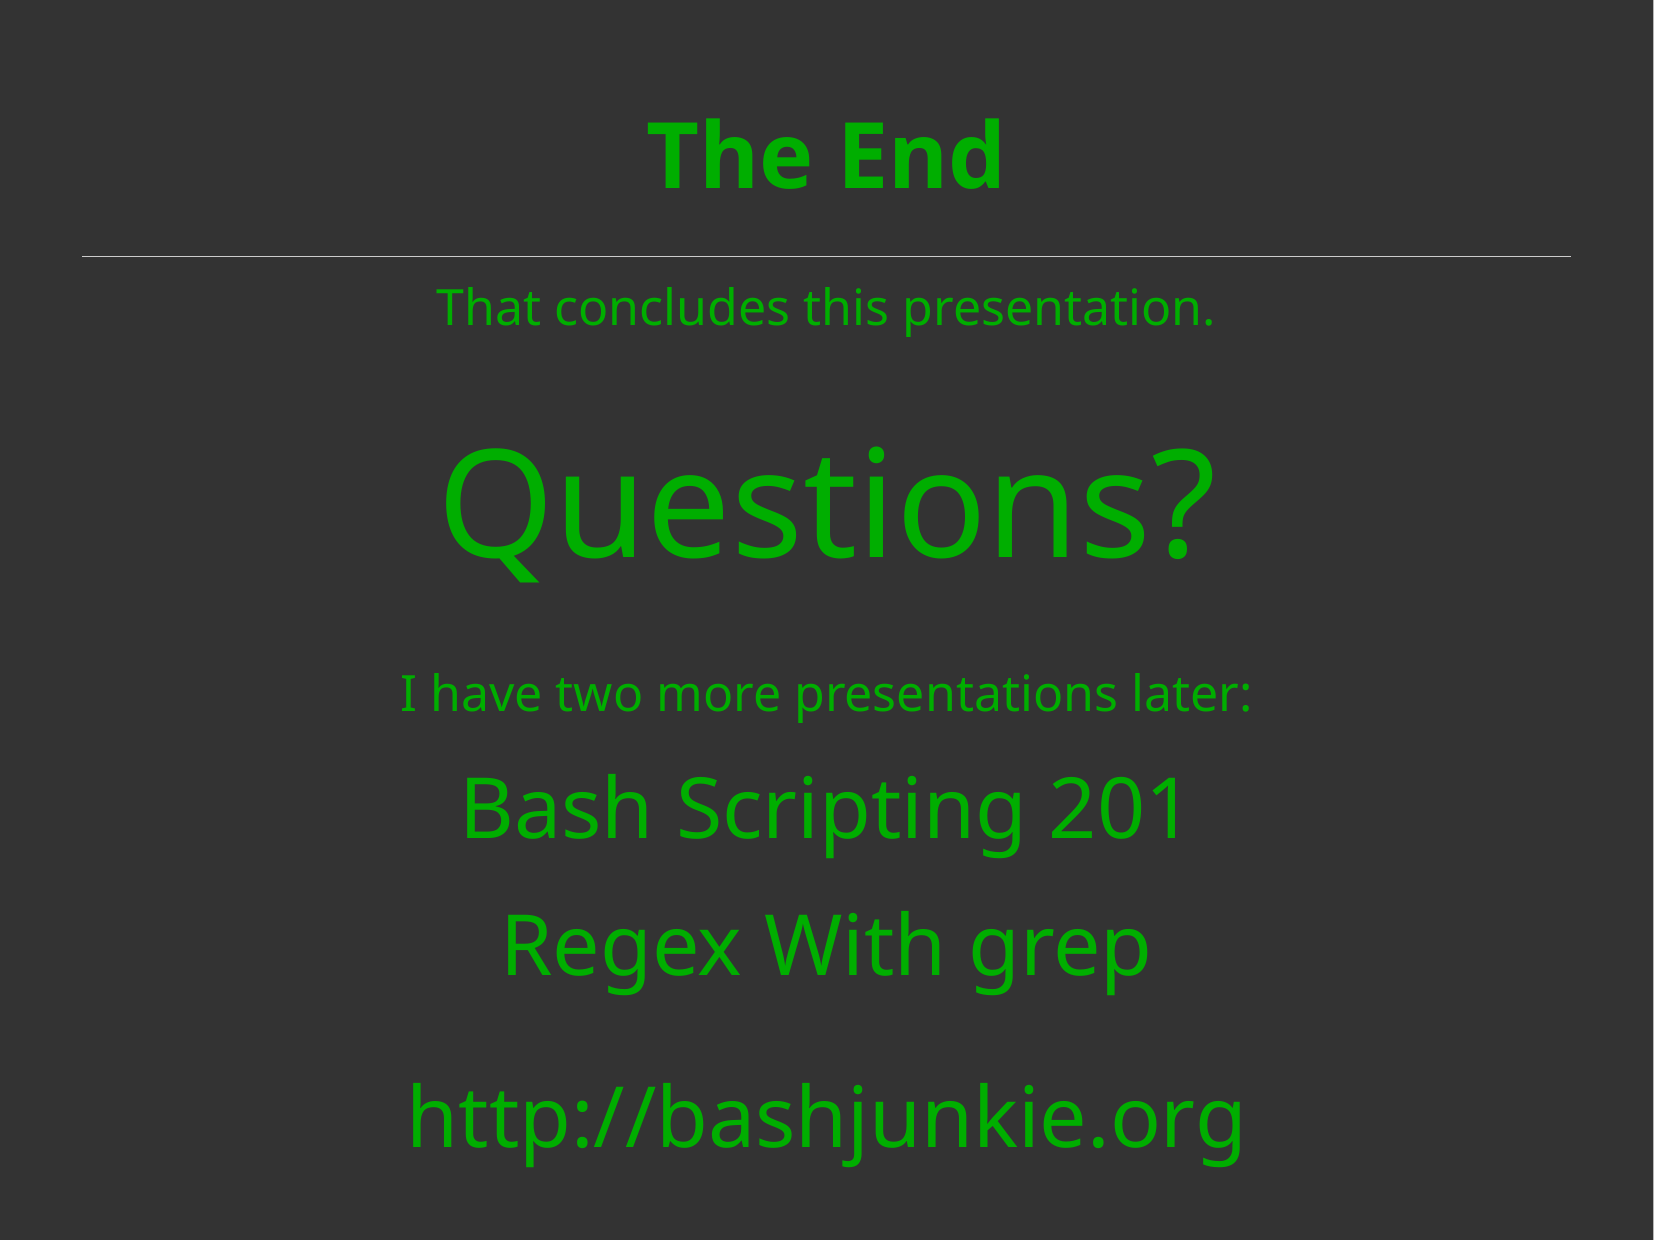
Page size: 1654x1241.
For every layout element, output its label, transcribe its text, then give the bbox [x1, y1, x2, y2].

list That concludes this presentation. Questions? I have two more presentations later: Bash Scripting 201 Regex With grep http://bashjunkie.org [82, 271, 1571, 1182]
title The End [82, 49, 1571, 257]
